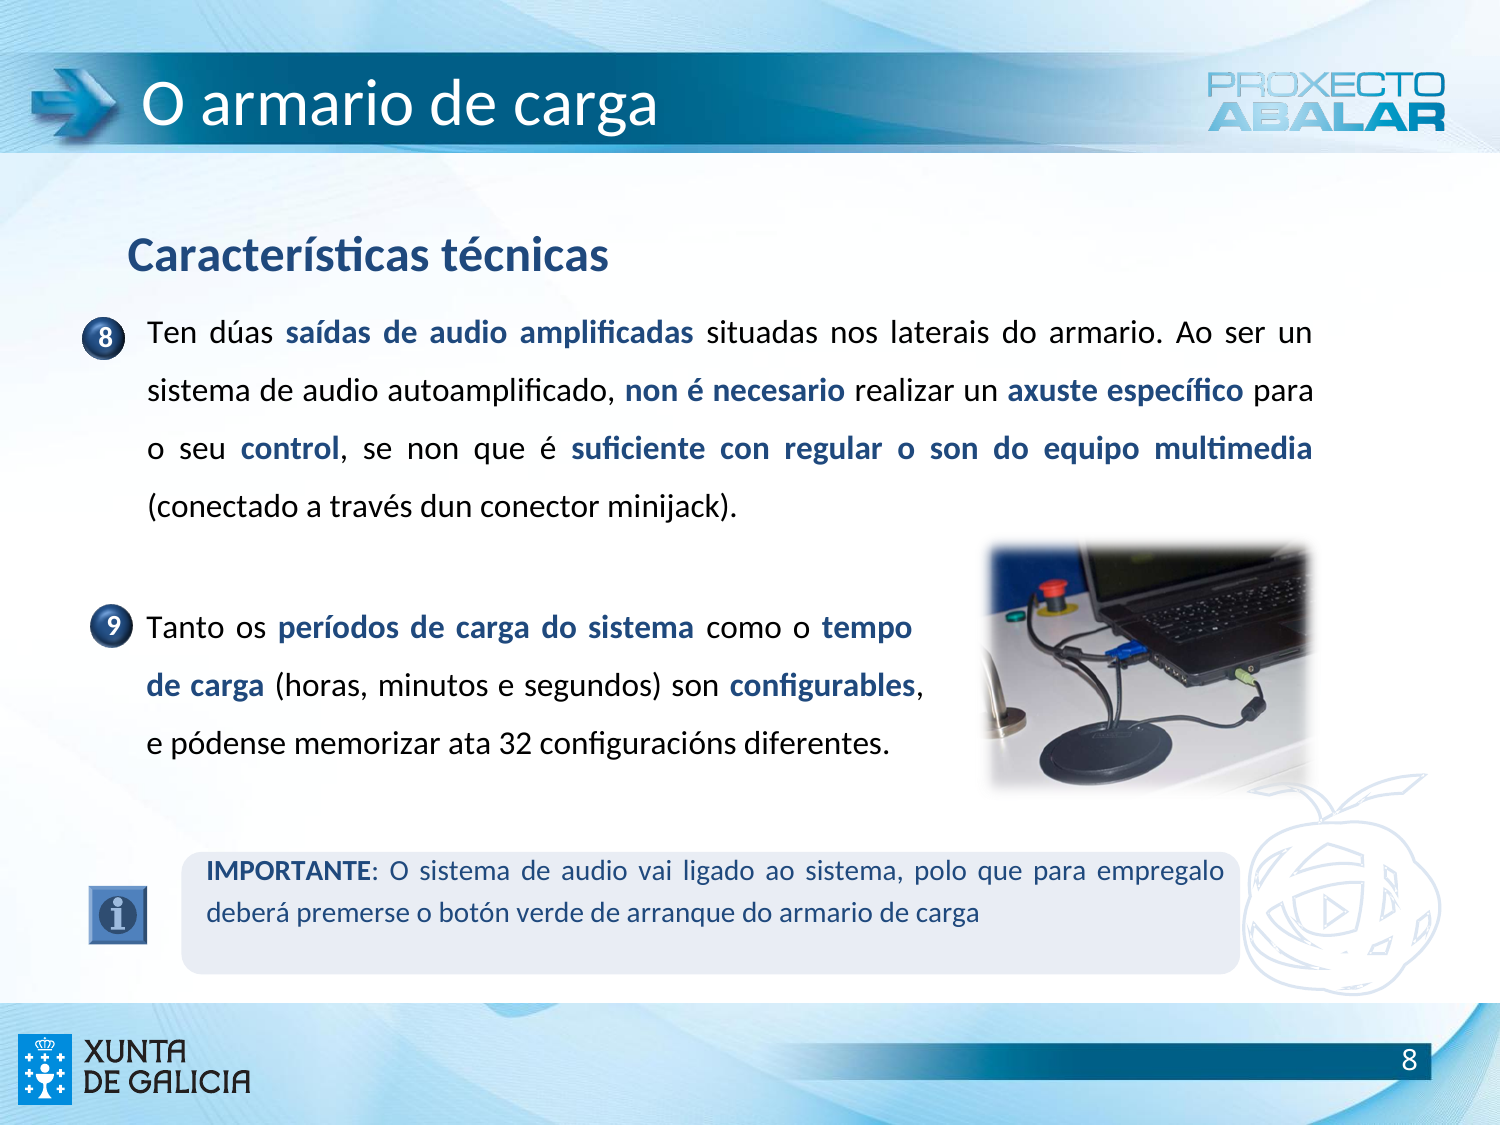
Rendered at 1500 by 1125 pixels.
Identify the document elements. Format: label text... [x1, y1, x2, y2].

text_box [89, 885, 148, 945]
picture [0, 0, 1500, 1125]
text_box 9 [91, 582, 156, 650]
text_box IMPORTANTE: O sistema de audio vai ligado ao sistema, polo que para empregalo deberá premerse o botón verde de arranque do armario de carga [191, 836, 1241, 936]
text_box Tanto os períodos de carga do sistema como o tempo de carga (horas, minutos e segundos) son configurables, e pódense memorizar ata 32 configuracións diferentes. [88, 579, 939, 769]
text_box [1242, 773, 1442, 997]
text_box <número> [1082, 1031, 1433, 1092]
text_box Características técnicas [113, 186, 1383, 529]
text_box Ten dúas saídas de audio amplificadas situadas nos laterais do armario. Ao ser un sistema de audio autoamplificado, non é necesario realizar un axuste específico para o seu control, se non que é suficiente con regular o son do equipo multimedia (conectado a través dun conector minijack). [88, 285, 1329, 532]
text_box 8 [83, 295, 148, 362]
text_box [181, 855, 1241, 975]
text_box O armario de carga [141, 58, 661, 139]
